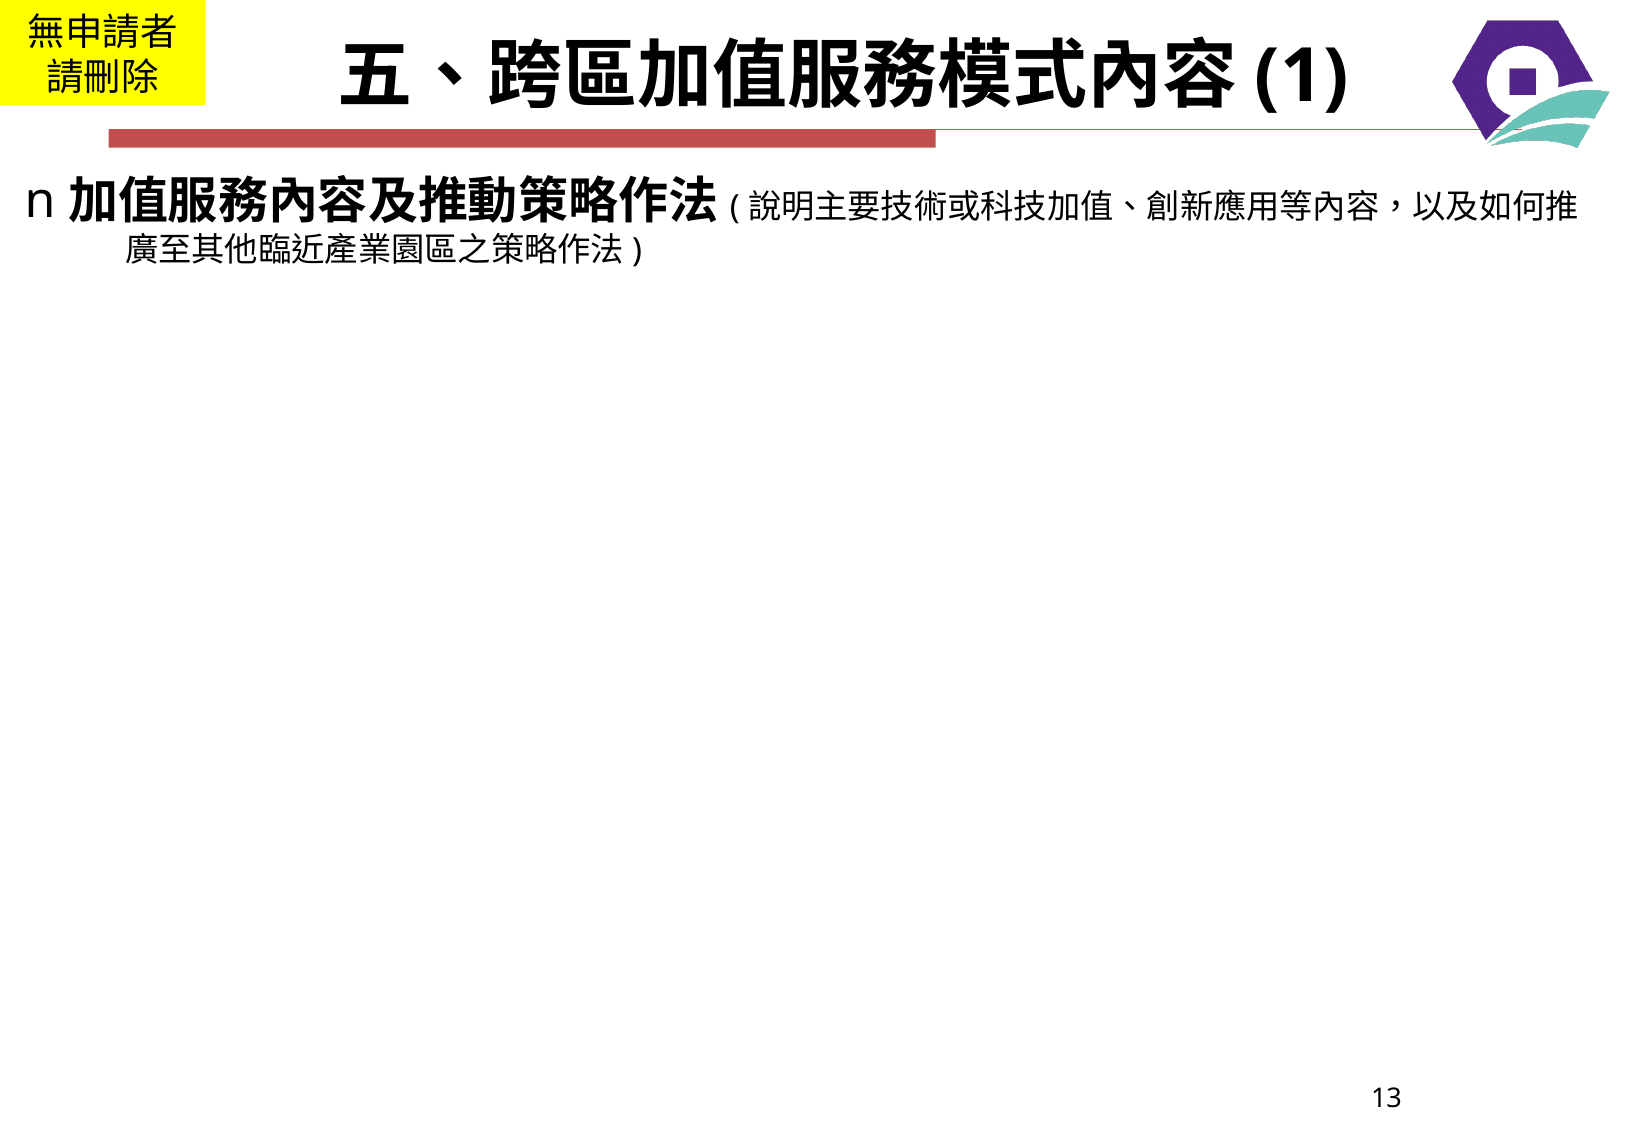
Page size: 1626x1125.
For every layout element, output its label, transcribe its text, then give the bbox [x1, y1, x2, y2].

text_box 無申請者請刪除 [0, 0, 205, 105]
text_box 加值服務內容及推動策略作法(說明主要技術或科技加值、創新應用等內容，以及如何推廣至其他臨近產業園區之策略作法) [10, 161, 1625, 276]
text_box 五、跨區加值服務模式內容(1) [0, 18, 1625, 125]
